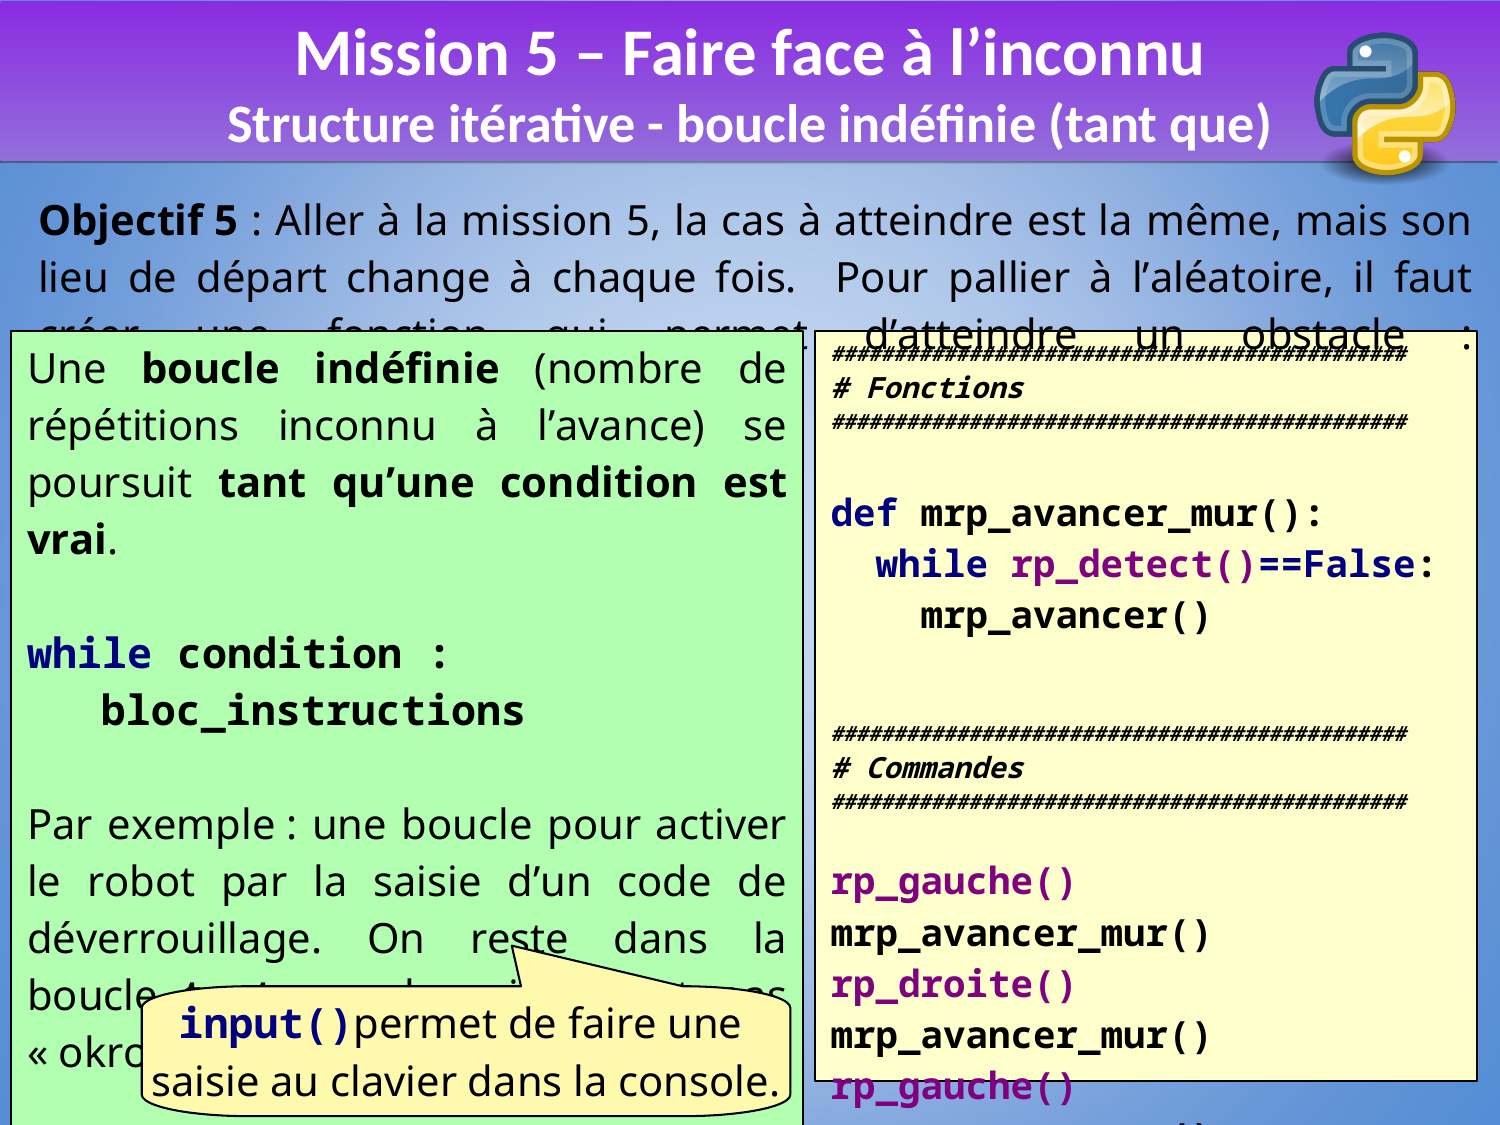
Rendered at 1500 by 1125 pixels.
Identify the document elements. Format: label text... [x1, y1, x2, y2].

picture [944, 324, 1030, 330]
picture [335, 324, 416, 330]
picture [0, 29, 1500, 1125]
text_box Une boucle indéfinie (nombre de répétitions inconnu à l’avance) se poursuit tant qu’une condition est vrai. while condition : bloc_instructions Par exemple : une boucle pour activer le robot par la saisie d’un code de déverrouillage. On reste dans la boucle tant que la saisie n’est pas « okropy ». saisie="" while saisie!="okropy" : saisie = input() [11, 330, 804, 974]
picture [420, 324, 797, 330]
picture [1017, 1082, 1026, 1087]
picture [860, 1083, 868, 1095]
text_box Mission 5 – Faire face à l’inconnu Structure itérative - boucle indéfinie (tant que) [0, 1, 1500, 161]
picture [1274, 324, 1316, 330]
picture [1033, 324, 1271, 330]
picture [950, 1081, 958, 1095]
picture [927, 1090, 935, 1095]
text_box ############################################## # Fonctions ############################################## def mrp_avancer_mur(): while rp_detect()==False: mrp_avancer() ############################################## # Commandes ############################################## rp_gauche() mrp_avancer_mur() rp_droite() mrp_avancer_mur() rp_gauche() mrp_avancer_mur() [814, 330, 1477, 1081]
text_box Objectif 5 : Aller à la mission 5, la cas à atteindre est la même, mais son lieu de départ change à chaque fois. Pour pallier à l’aléatoire, il faut créer une fonction qui permet d’atteindre un obstacle : mrp_avancer_mur(). [23, 183, 1489, 324]
picture [886, 324, 925, 330]
picture [1320, 324, 1375, 330]
picture [905, 1083, 913, 1095]
text_box input()permet de faire une saisie au clavier dans la console. [141, 945, 791, 1117]
picture [929, 324, 940, 330]
